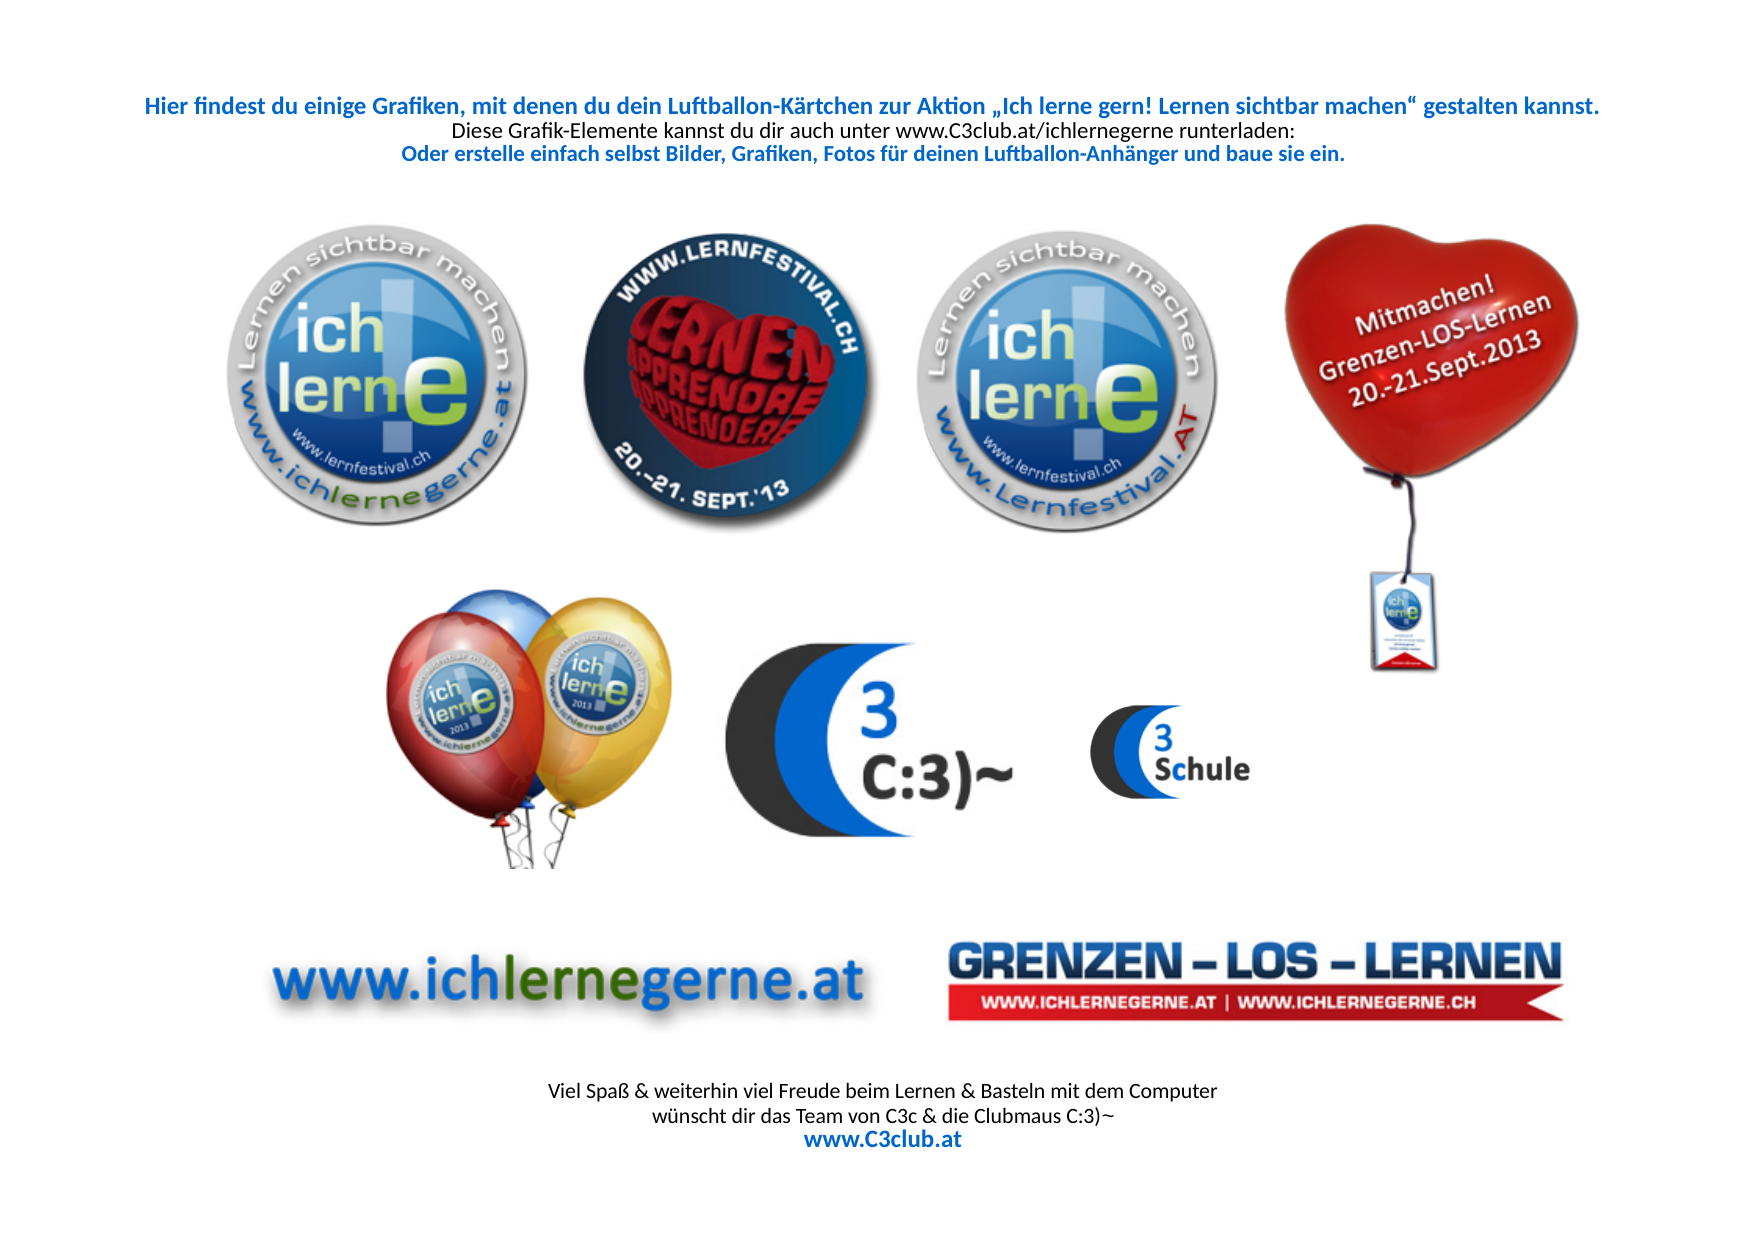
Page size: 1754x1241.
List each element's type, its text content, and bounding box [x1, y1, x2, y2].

picture [372, 585, 686, 869]
picture [219, 218, 532, 531]
picture [944, 938, 1570, 1027]
picture [1086, 702, 1264, 802]
text_box Hier findest du einige Grafiken, mit denen du dein Luftballon-Kärtchen zur Aktion „Ich lerne gern! Lernen sichtbar machen“ gestalten kannst. Diese Grafik-Elemente kannst du dir auch unter www.C3club.at/ichlernegerne runterladen: Oder erstelle einfach selbst Bilder, Grafiken, Fotos für deinen Luftballon-Anhänger und baue sie ein. [59, 88, 1695, 191]
picture [715, 638, 1028, 845]
picture [909, 224, 1222, 538]
picture [573, 224, 886, 538]
picture [1271, 218, 1595, 688]
text_box Viel Spaß & weiterhin viel Freude beim Lernen & Basteln mit dem Computer wünscht dir das Team von C3c & die Clubmaus C:3)~ www.C3club.at [377, 1074, 1394, 1174]
picture [260, 939, 886, 1034]
